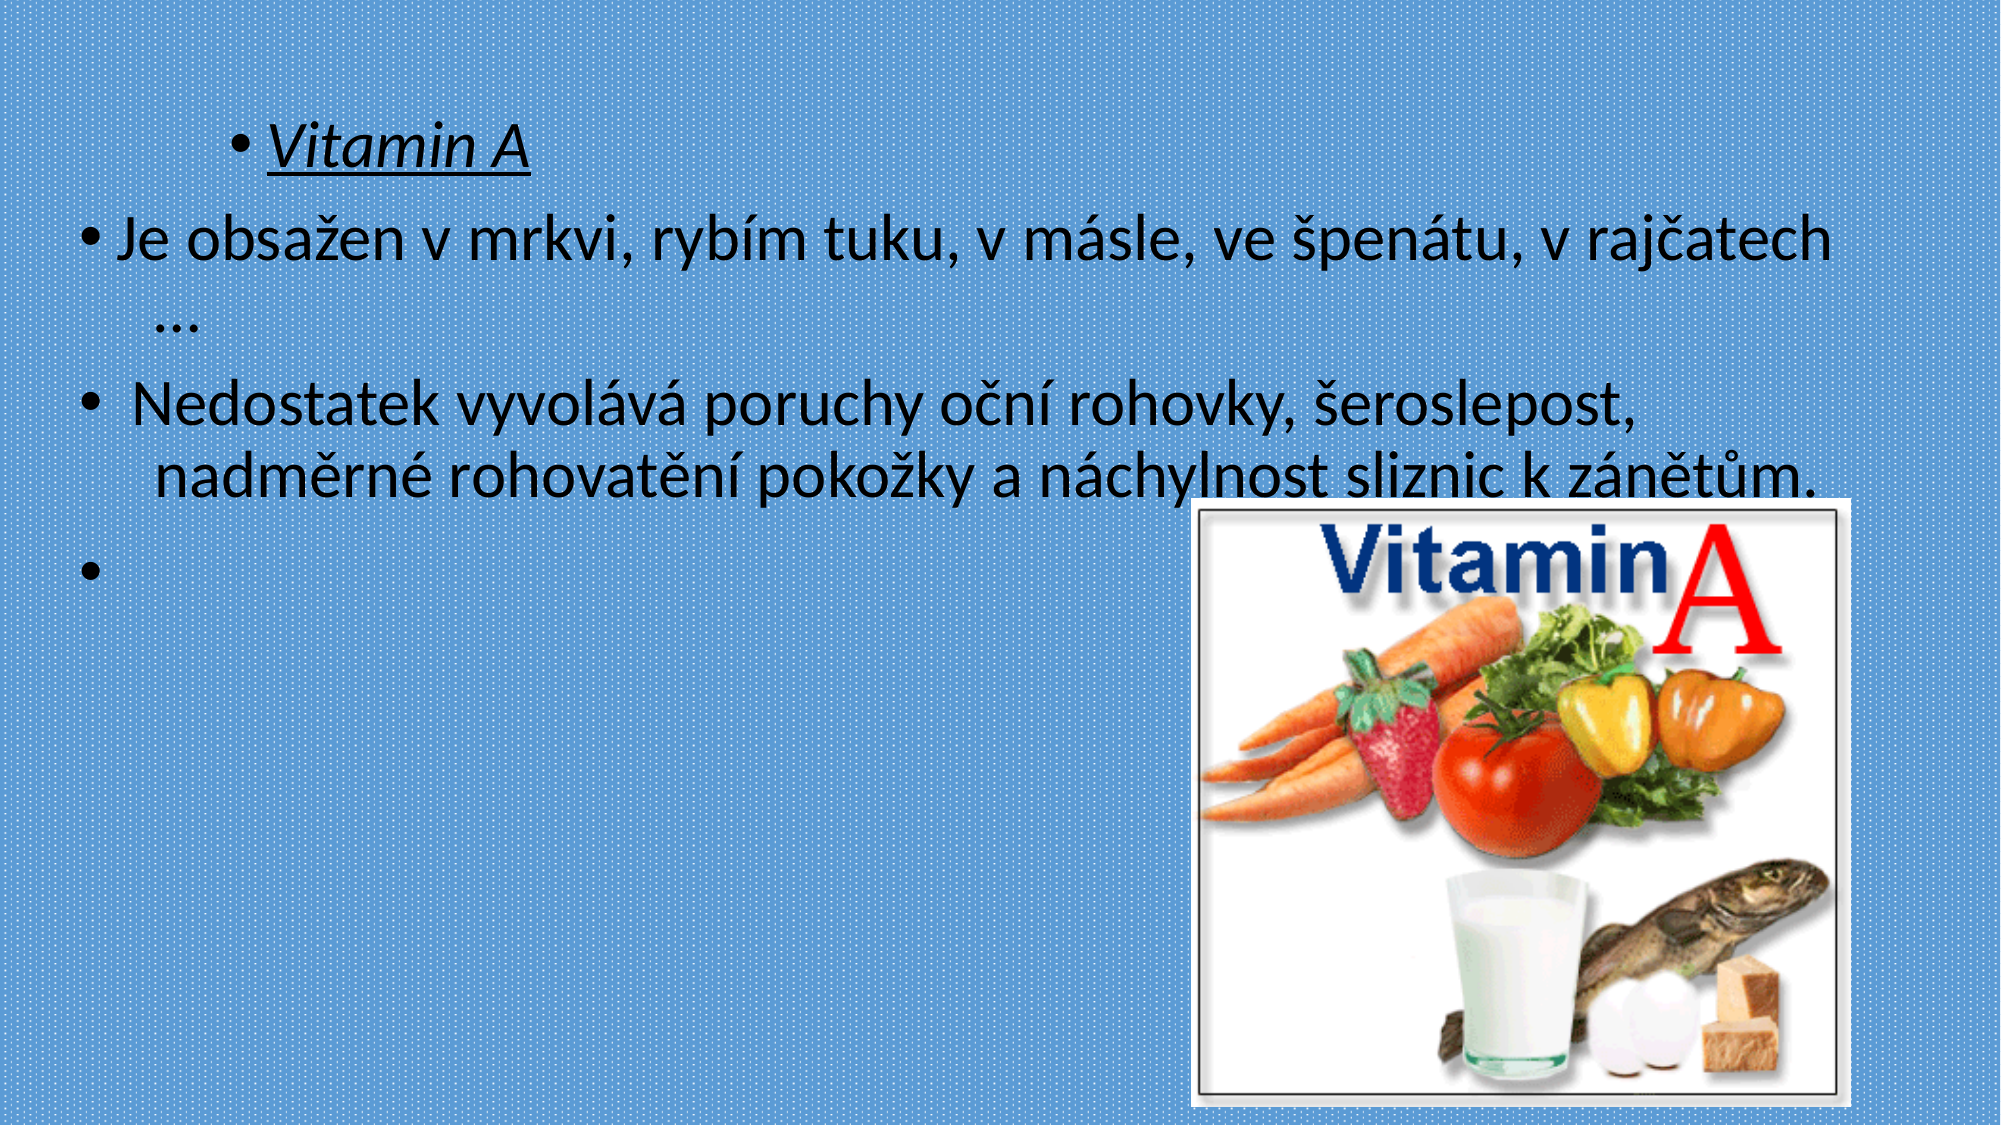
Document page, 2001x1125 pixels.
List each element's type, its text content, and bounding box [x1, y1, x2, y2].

picture [1191, 498, 1851, 1107]
list Vitamin A Je obsažen v mrkvi, rybím tuku, v másle, ve špenátu, v rajčatech … Nedostatek vyvolává poruchy oční rohovky, šeroslepost, nadměrné rohovatění pokožky a náchylnost sliznic k zánětům. [64, 102, 1863, 1014]
title [137, 59, 1863, 102]
